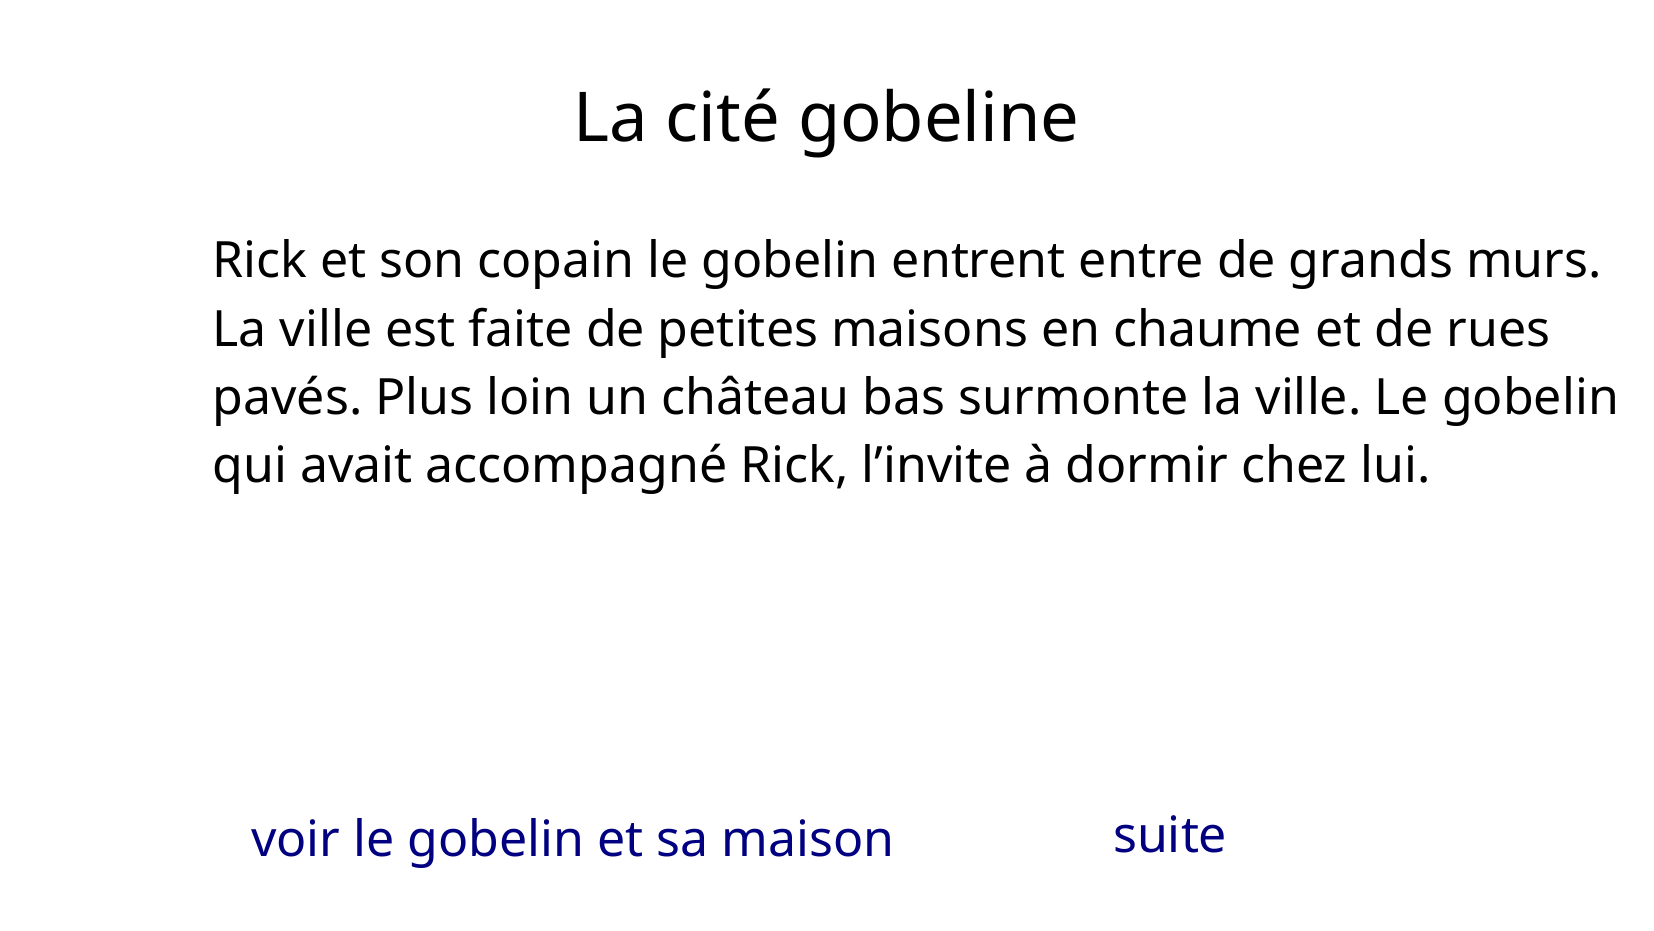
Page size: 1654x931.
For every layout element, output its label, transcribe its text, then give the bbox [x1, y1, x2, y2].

text_box suite [1098, 791, 1512, 876]
list Rick et son copain le gobelin entrent entre de grands murs. La ville est faite de petites maisons en chaume et de rues pavés. Plus loin un château bas surmonte la ville. Le gobelin qui avait accompagné Rick, l’invite à dormir chez lui. [141, 224, 1630, 764]
text_box voir le gobelin et sa maison [236, 794, 934, 879]
title La cité gobeline [82, 37, 1571, 193]
